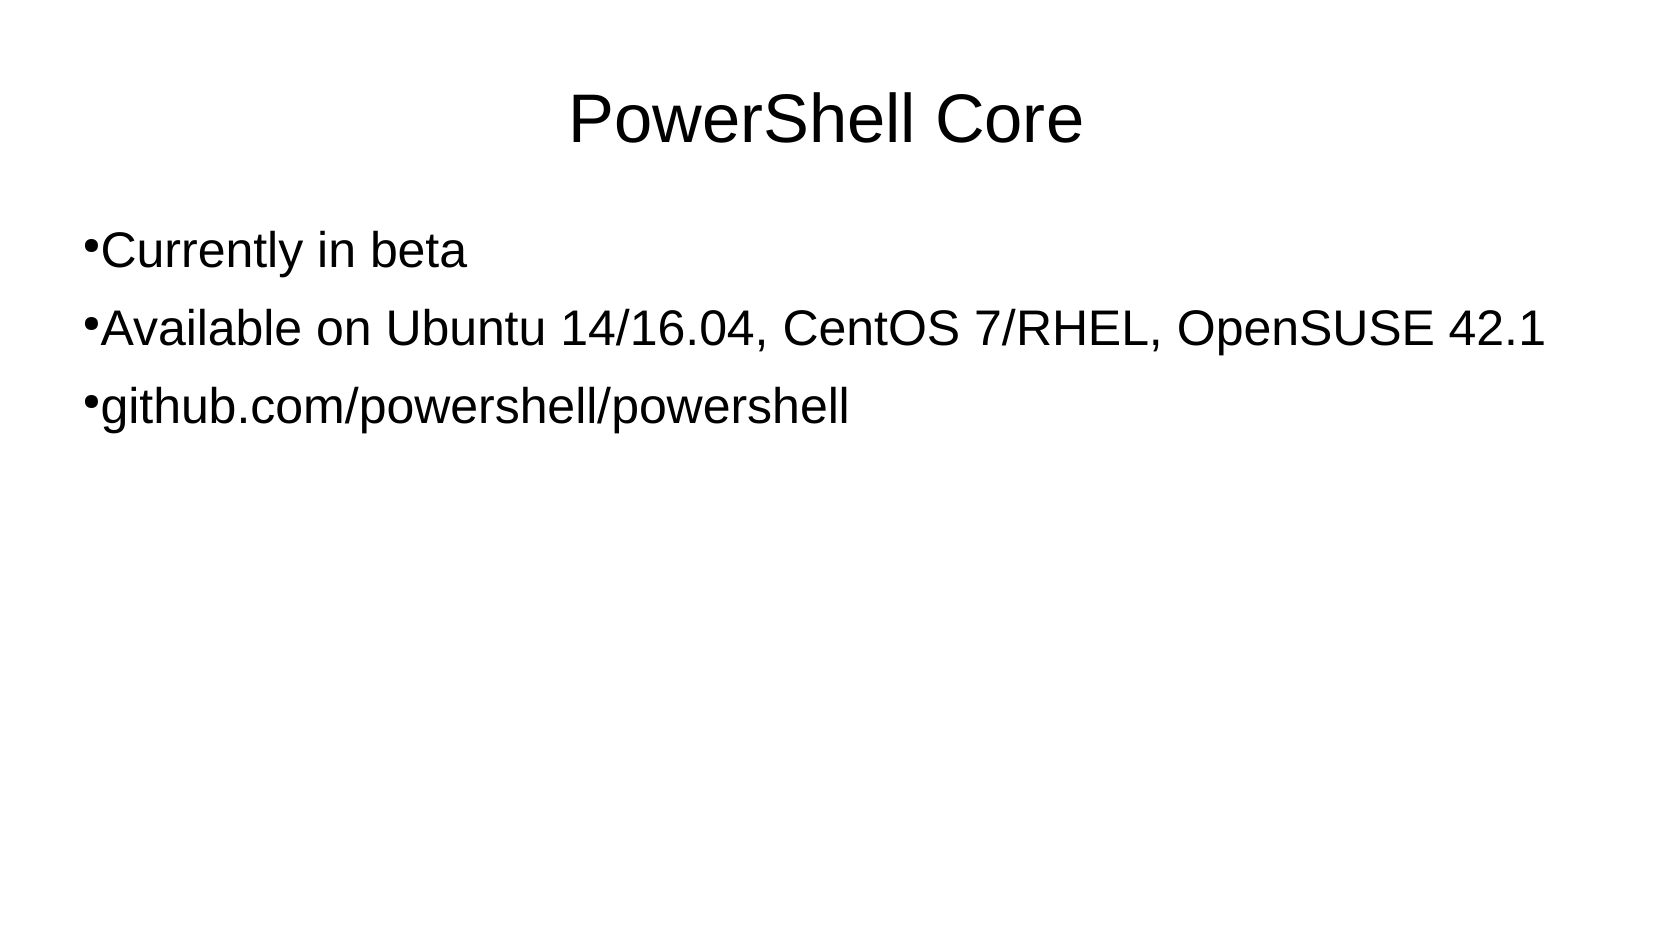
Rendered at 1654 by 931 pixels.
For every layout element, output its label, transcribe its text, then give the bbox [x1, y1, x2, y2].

title PowerShell Core [82, 37, 1571, 193]
list Currently in beta Available on Ubuntu 14/16.04, CentOS 7/RHEL, OpenSUSE 42.1 github.com/powershell/powershell [82, 217, 1571, 758]
